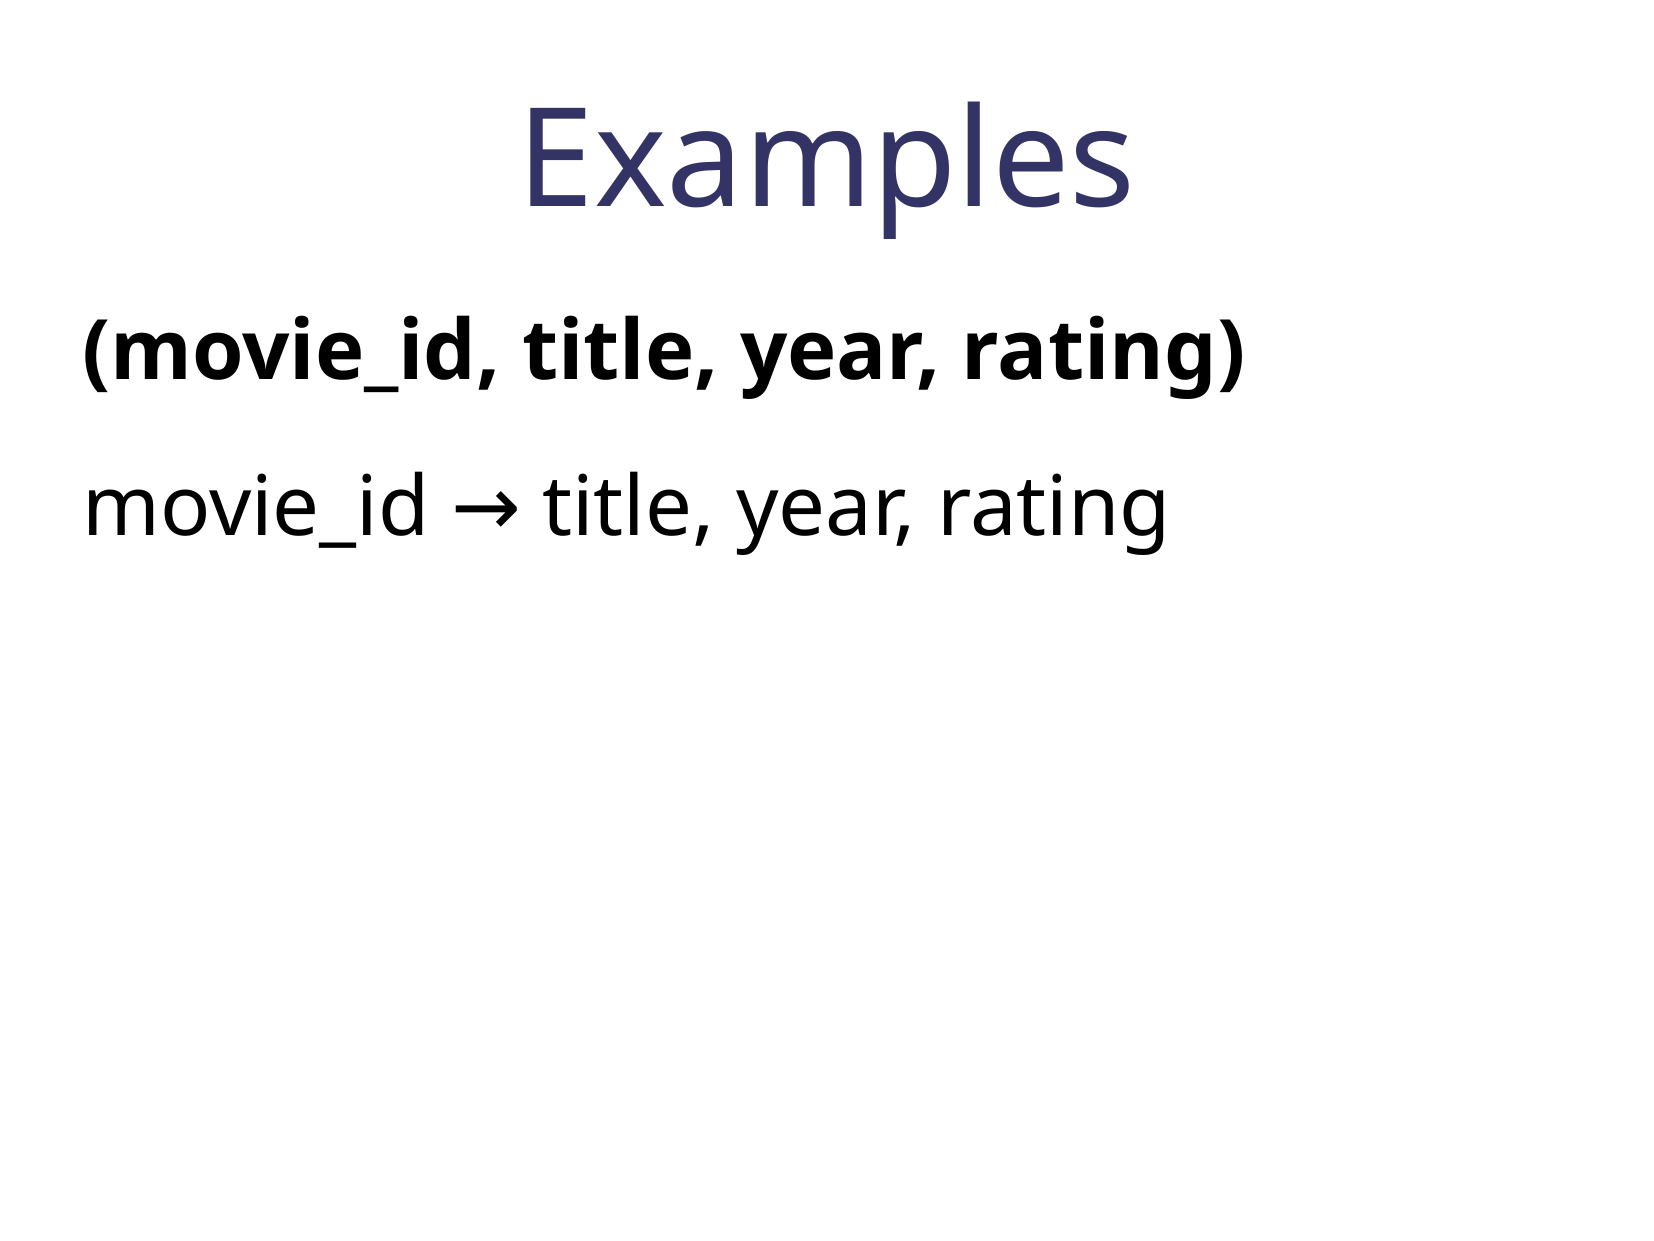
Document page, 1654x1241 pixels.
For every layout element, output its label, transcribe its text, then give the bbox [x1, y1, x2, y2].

subtitle (movie_id, title, year, rating) movie_id → title, year, rating [82, 290, 1571, 1109]
title Examples [82, 49, 1571, 257]
